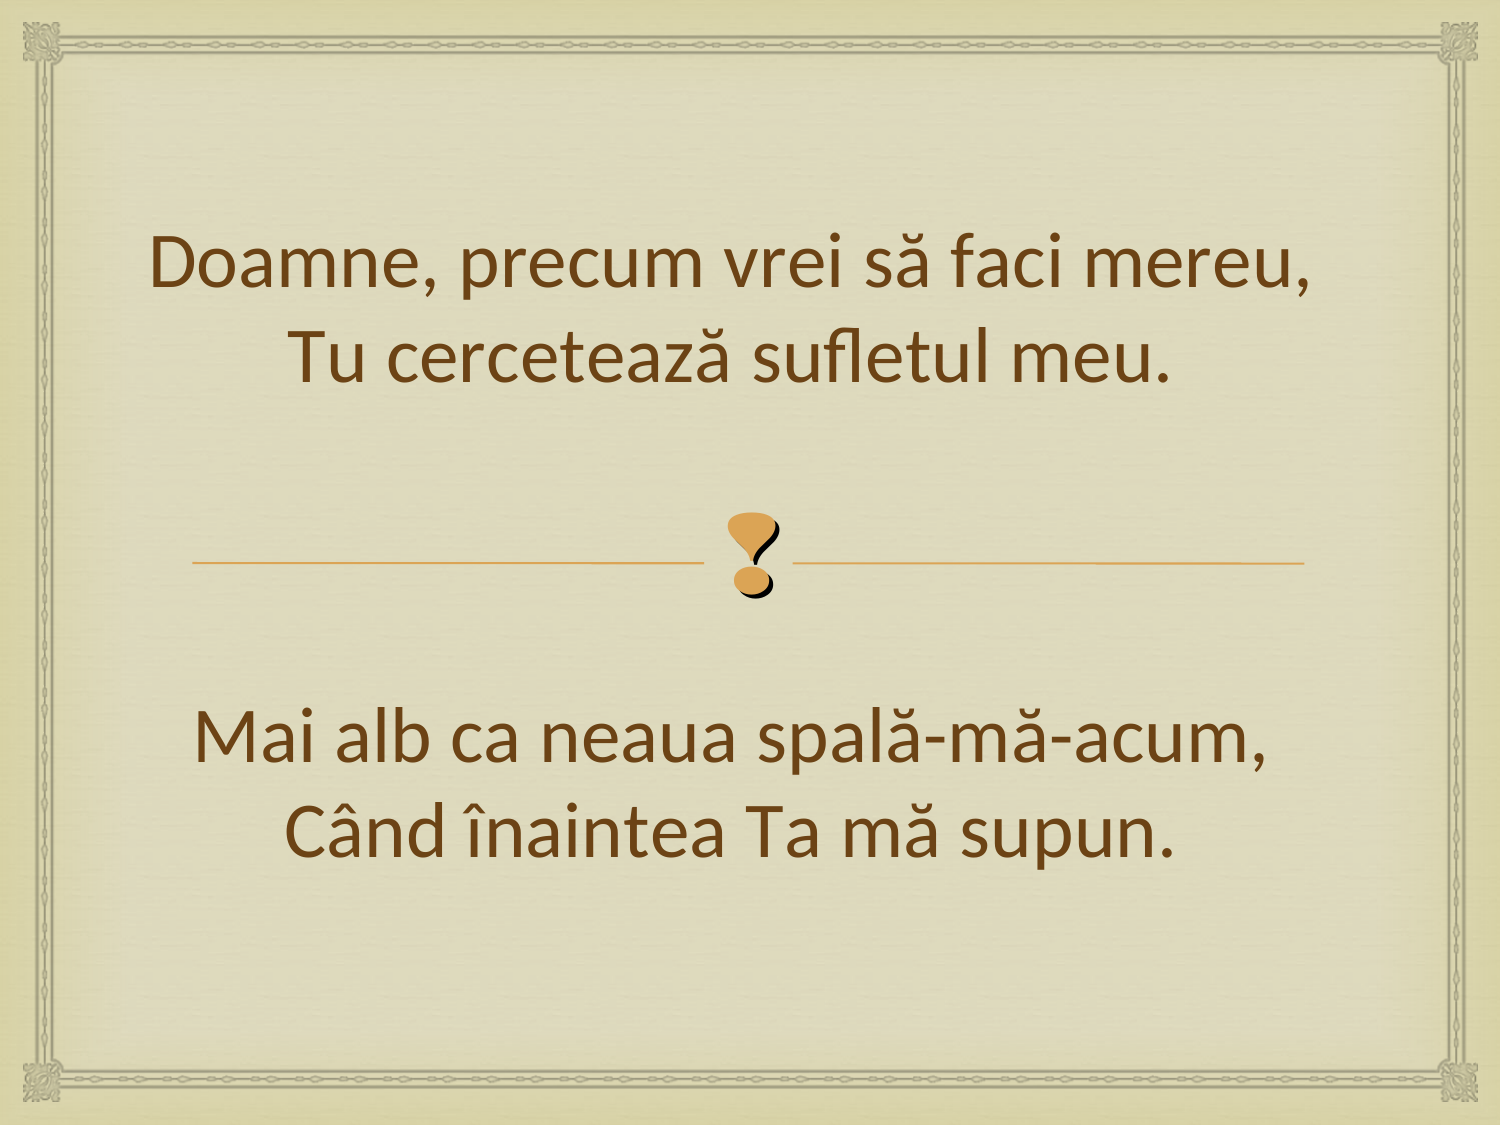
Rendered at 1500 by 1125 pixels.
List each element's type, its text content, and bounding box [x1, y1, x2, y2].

picture [0, 0, 1500, 1125]
text_box Doamne, precum vrei să faci mereu, Tu cercetează sufletul meu. Mai alb ca neaua spală-mă-acum, Când înaintea Ta mă supun. [74, 200, 1388, 882]
